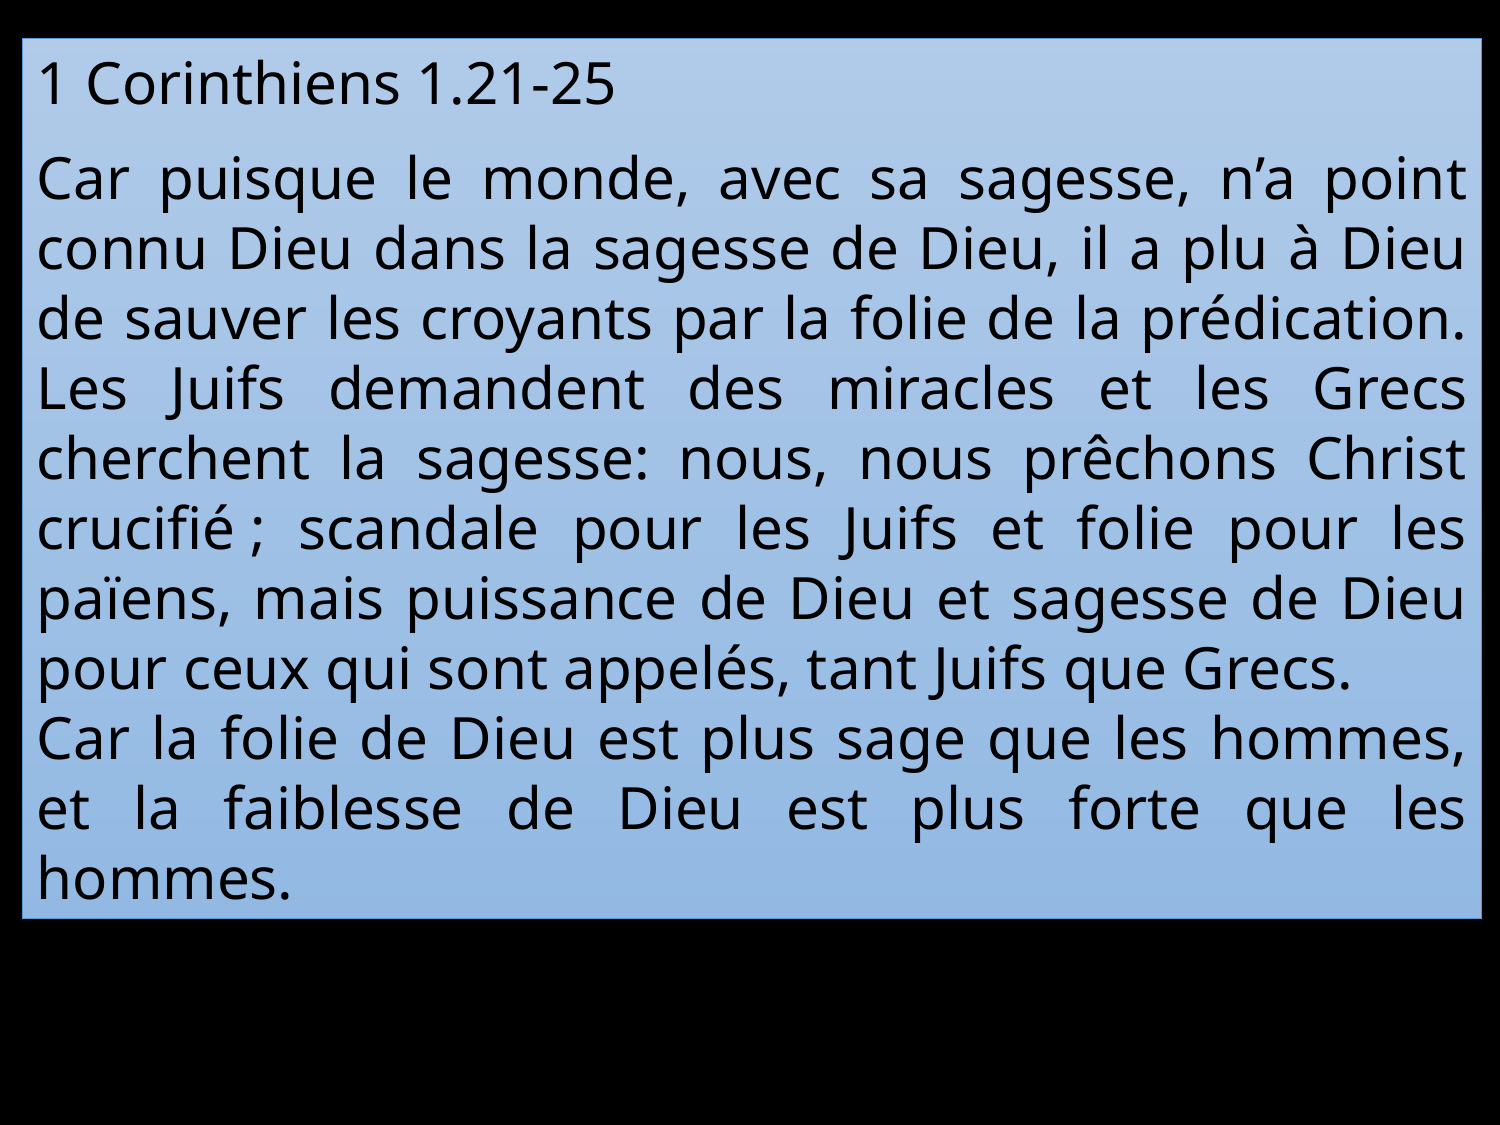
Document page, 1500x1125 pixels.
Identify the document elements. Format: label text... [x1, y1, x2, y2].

text_box 1 Corinthiens 1.21-25 Car puisque le monde, avec sa sagesse, n’a point connu Dieu dans la sagesse de Dieu, il a plu à Dieu de sauver les croyants par la folie de la prédication. Les Juifs demandent des miracles et les Grecs cherchent la sagesse: nous, nous prêchons Christ crucifié ; scandale pour les Juifs et folie pour les païens, mais puissance de Dieu et sagesse de Dieu pour ceux qui sont appelés, tant Juifs que Grecs. Car la folie de Dieu est plus sage que les hommes, et la faiblesse de Dieu est plus forte que les hommes. [22, 38, 1482, 919]
